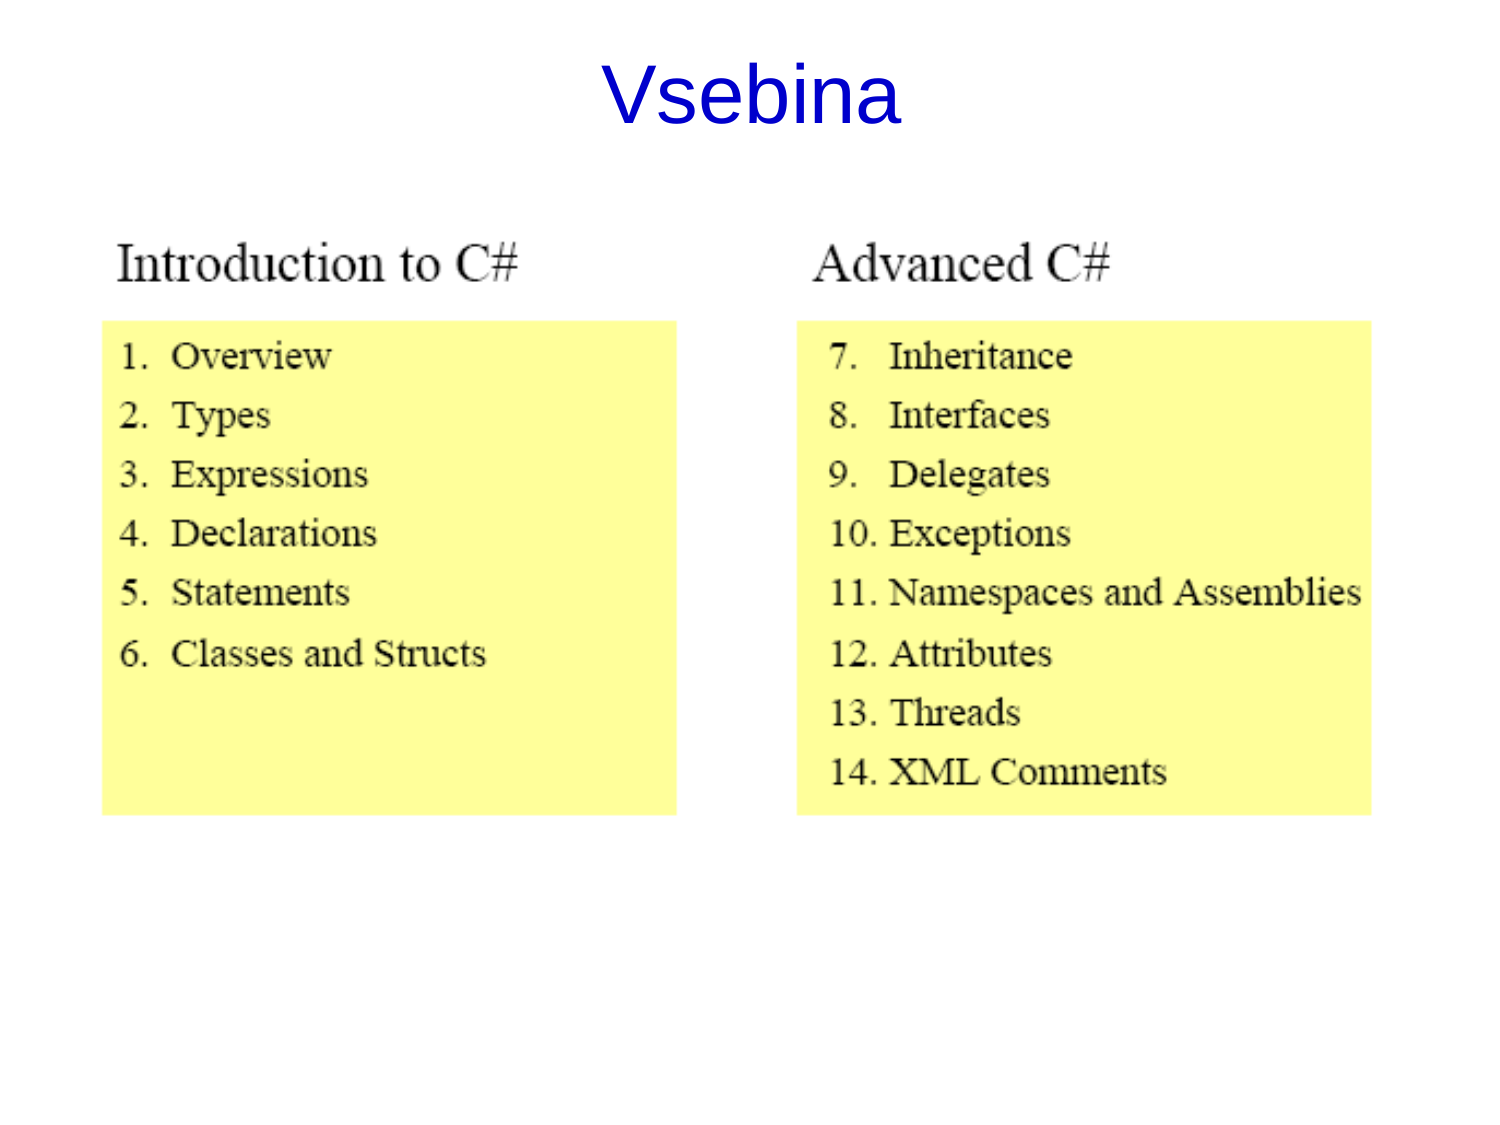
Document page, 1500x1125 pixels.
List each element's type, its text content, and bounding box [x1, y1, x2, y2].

title Vsebina [76, 30, 1427, 149]
text_box [0, 201, 1500, 875]
